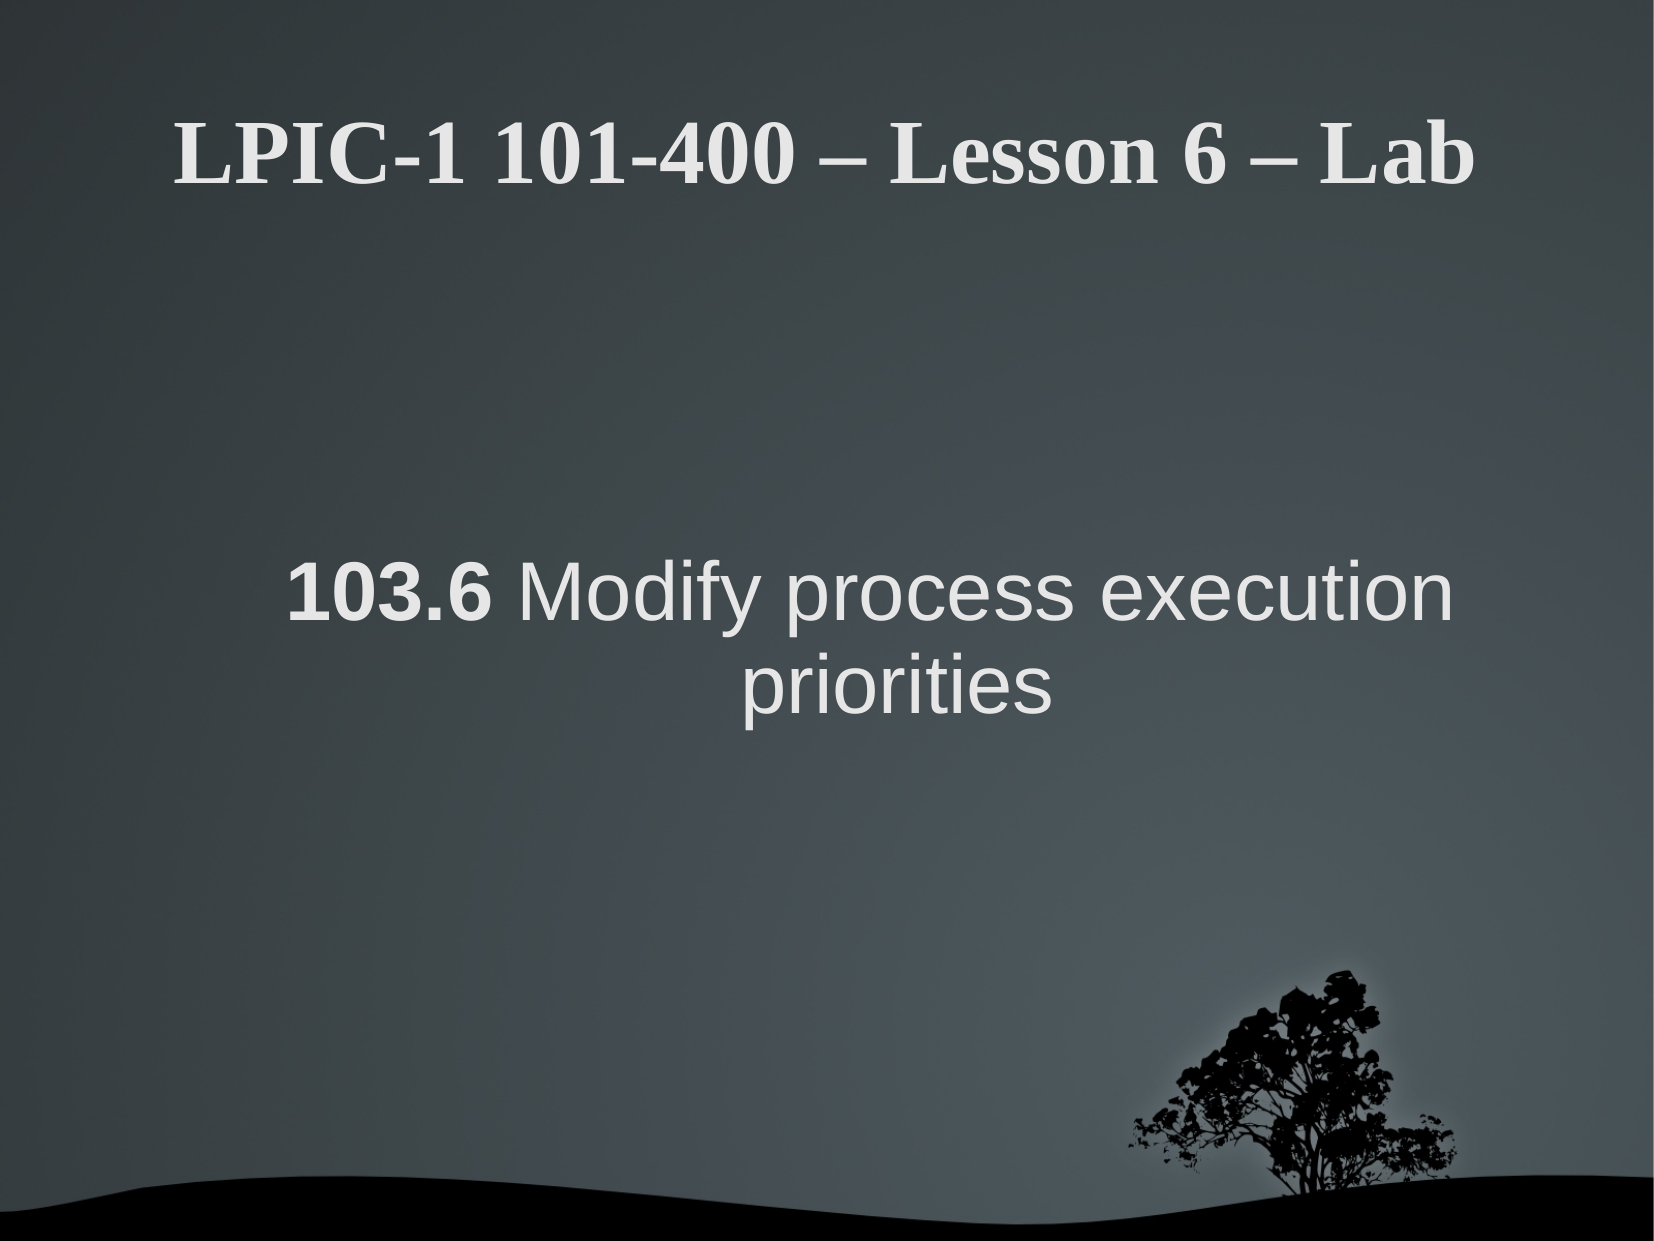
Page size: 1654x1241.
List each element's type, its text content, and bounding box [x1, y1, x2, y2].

list 103.6 Modify process execution priorities [82, 290, 1571, 1109]
title LPIC-1 101-400 – Lesson 6 – Lab [82, 49, 1571, 257]
picture [0, 0, 1654, 1241]
